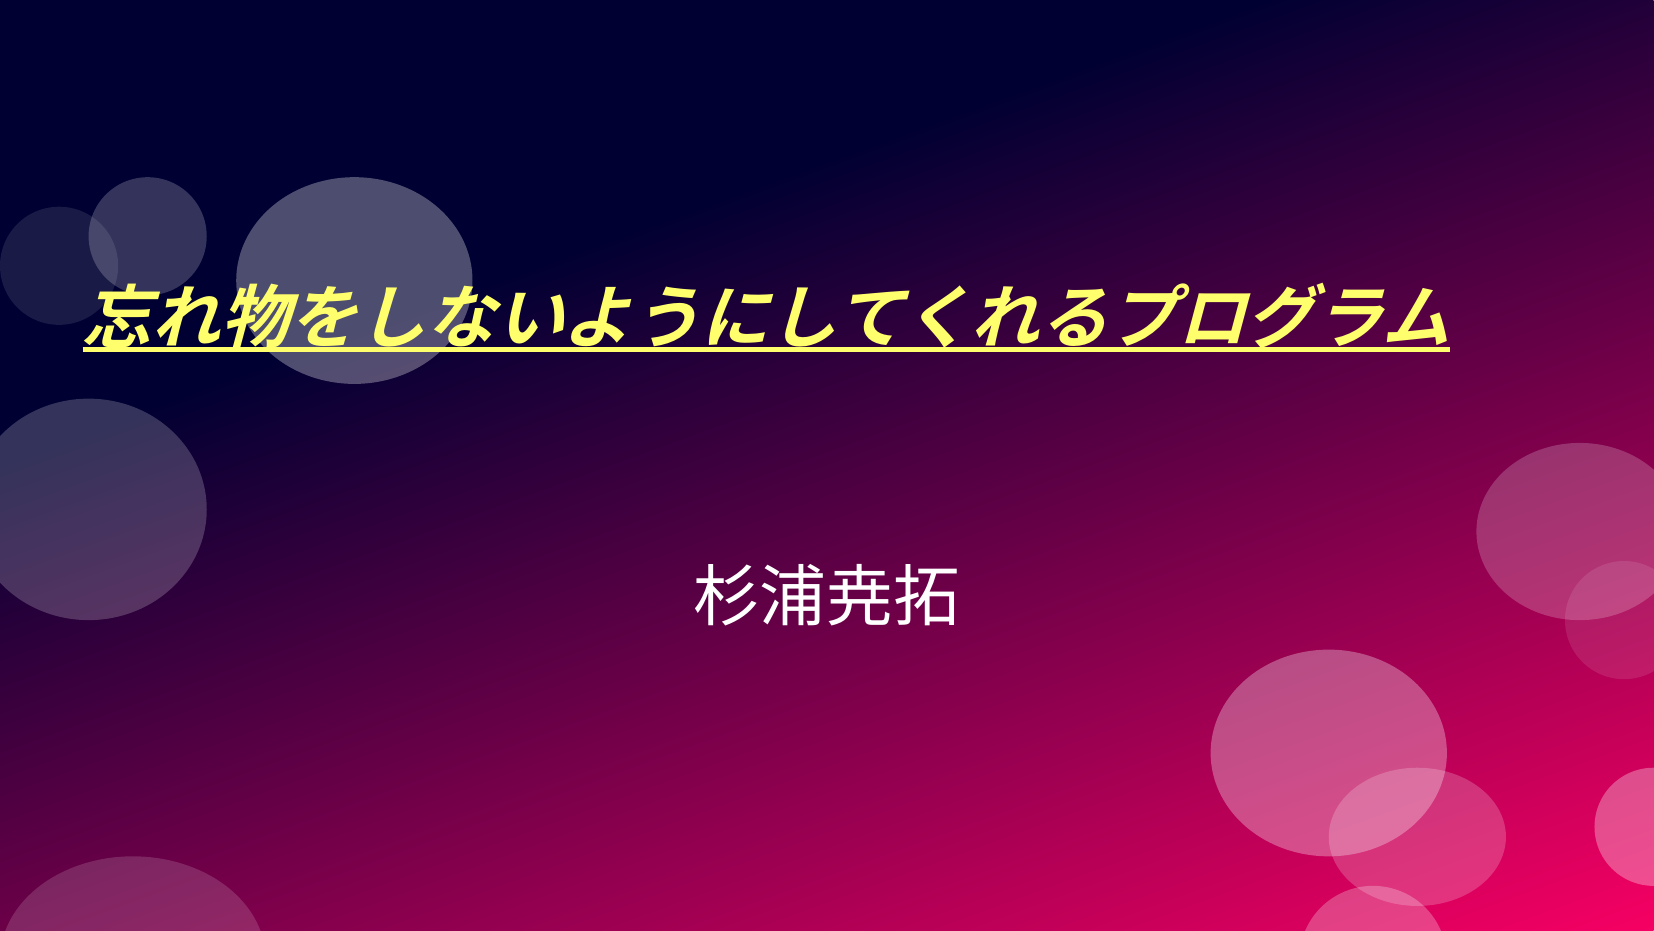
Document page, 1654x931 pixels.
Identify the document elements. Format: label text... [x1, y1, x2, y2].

subtitle 杉浦尭拓 [82, 425, 1571, 758]
title 忘れ物をしないようにしてくれるプログラム [82, 234, 1571, 390]
